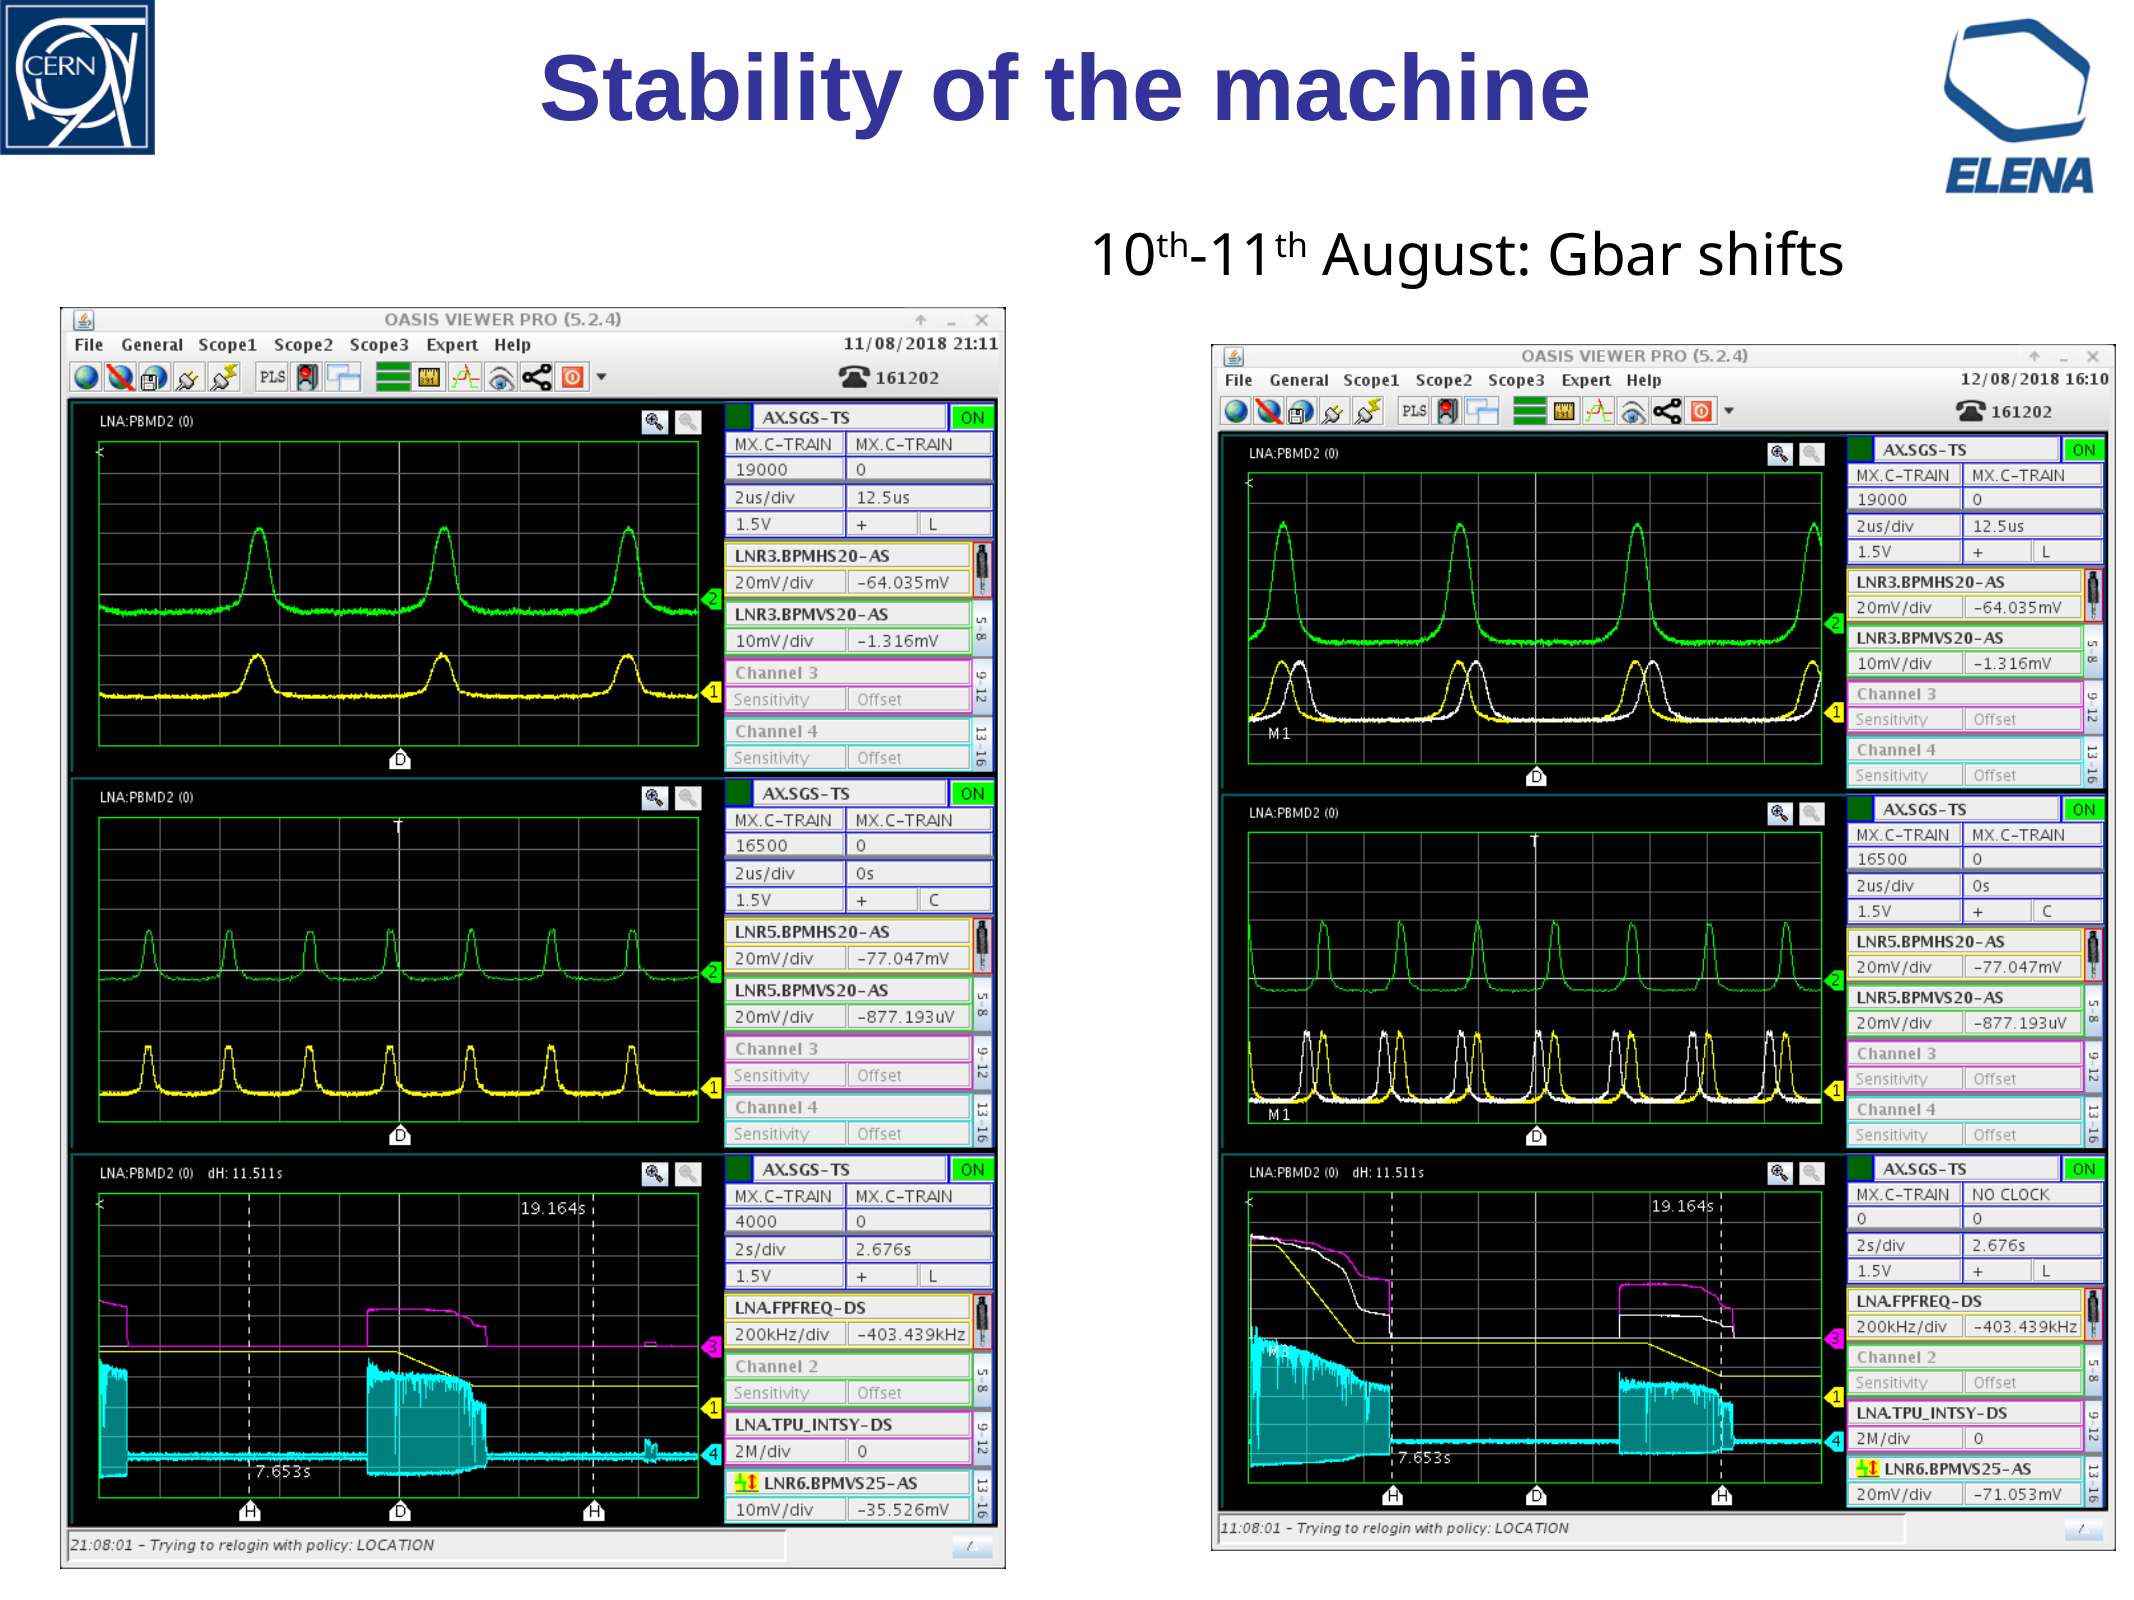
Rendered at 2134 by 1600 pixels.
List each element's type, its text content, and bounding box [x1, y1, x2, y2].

title Stability of the machine [208, 10, 1924, 156]
picture [60, 307, 1006, 1569]
picture [1924, 10, 2117, 206]
text_box 10th-11th August: Gbar shifts [840, 210, 2096, 331]
picture [1211, 344, 2116, 1551]
picture [0, 0, 155, 155]
